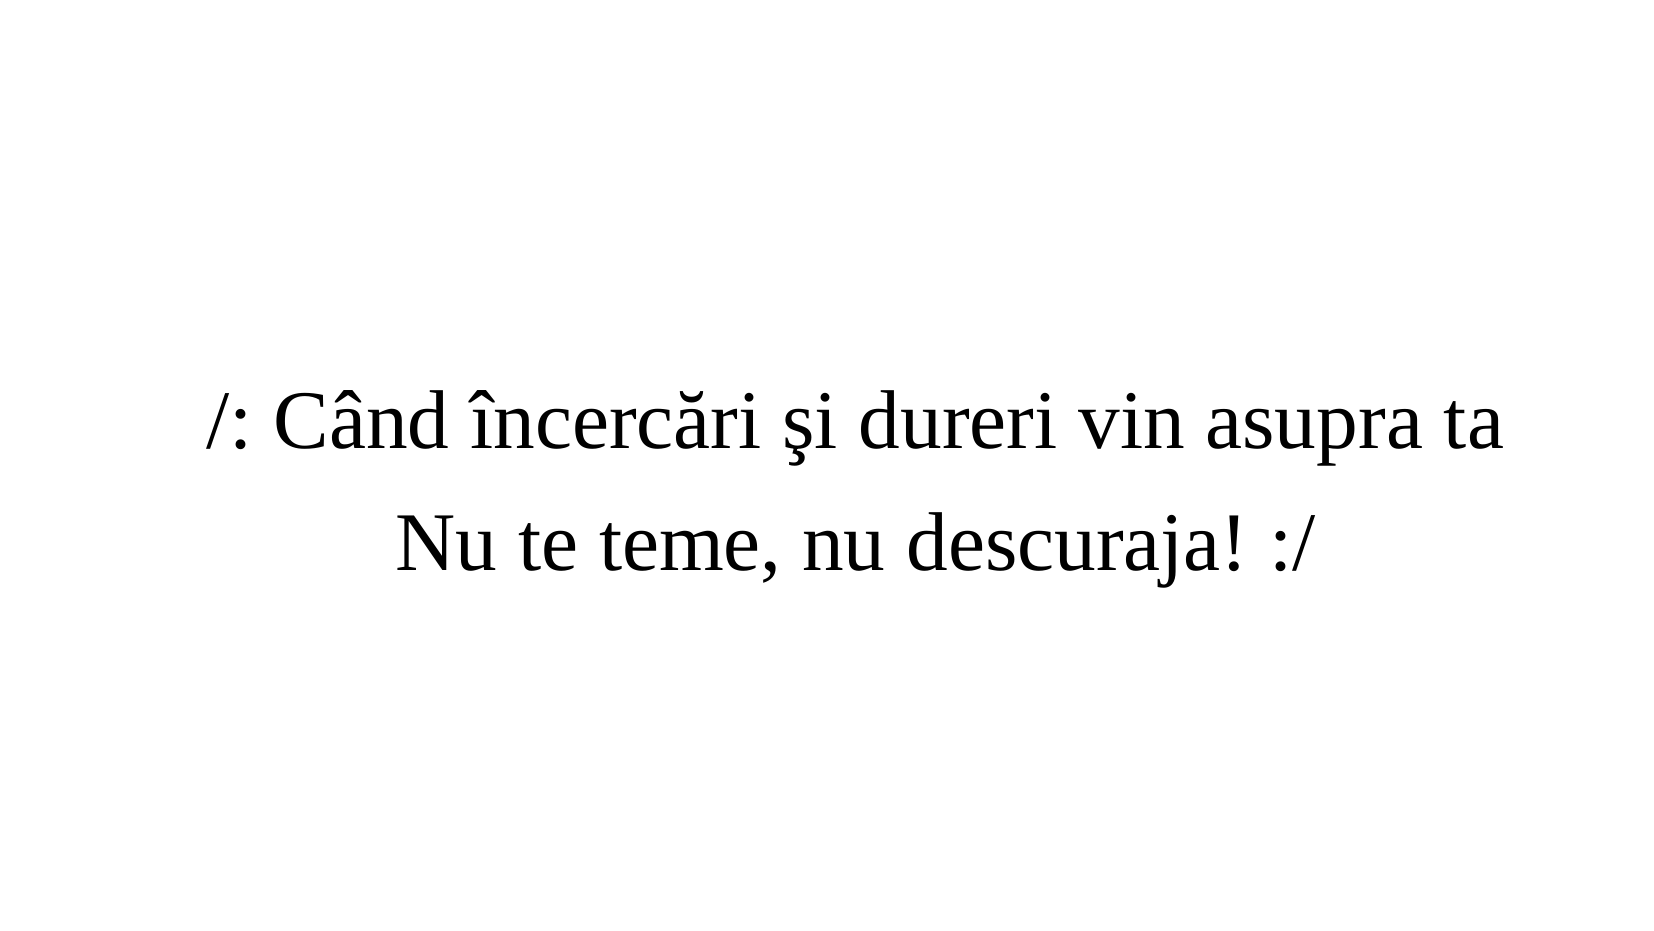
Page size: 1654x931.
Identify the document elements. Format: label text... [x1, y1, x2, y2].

subtitle /: Când încercări şi dureri vin asupra ta Nu te teme, nu descuraja! :/ [153, 363, 1560, 589]
